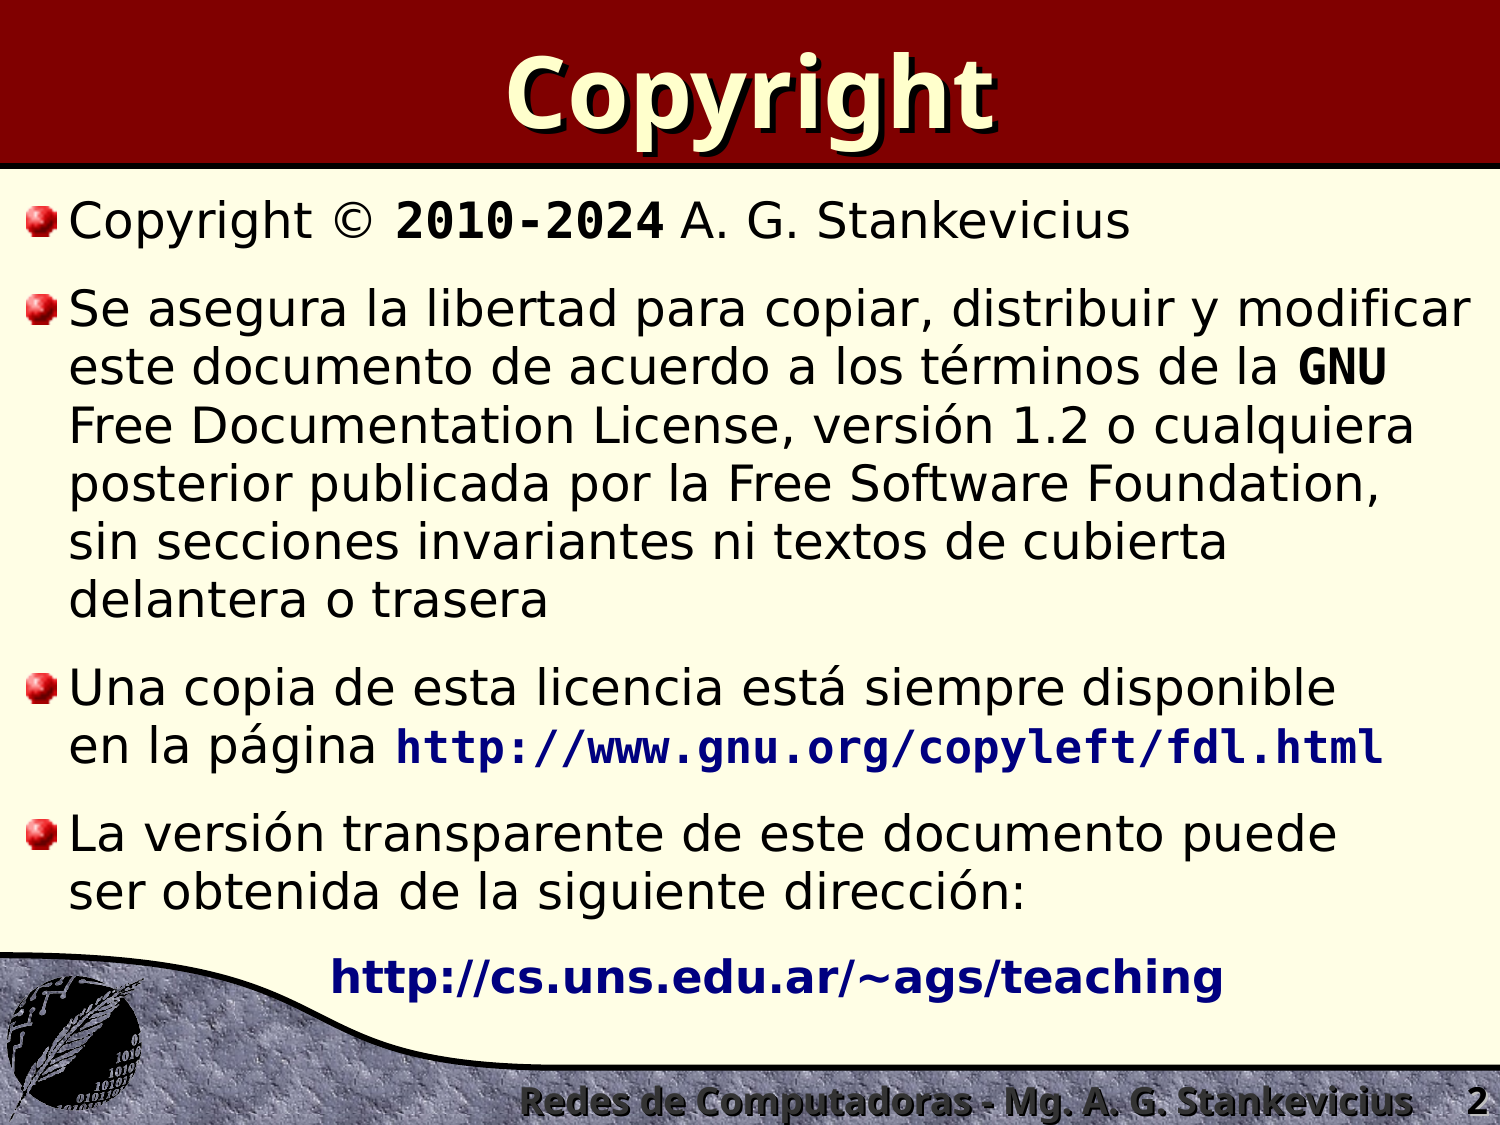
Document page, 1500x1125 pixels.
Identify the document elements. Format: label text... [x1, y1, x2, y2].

title Copyright [15, 5, 1485, 160]
picture [1047, 1100, 1054, 1110]
picture [790, 1100, 795, 1110]
picture [0, 959, 1500, 1125]
list Copyright © 2010-2024 A. G. Stankevicius Se asegura la libertad para copiar, distribuir y modificar este documento de acuerdo a los términos de la GNU Free Documentation License, versión 1.2 o cualquiera posterior publicada por la Free Software Foundation, sin secciones invariantes ni textos de cubierta delantera o trasera Una copia de esta licencia está siempre disponible en la página http://www.gnu.org/copyleft/fdl.html La versión transparente de este documento puede ser obtenida de la siguiente dirección: http://cs.uns.edu.ar/~ags/teaching [11, 192, 1486, 1016]
